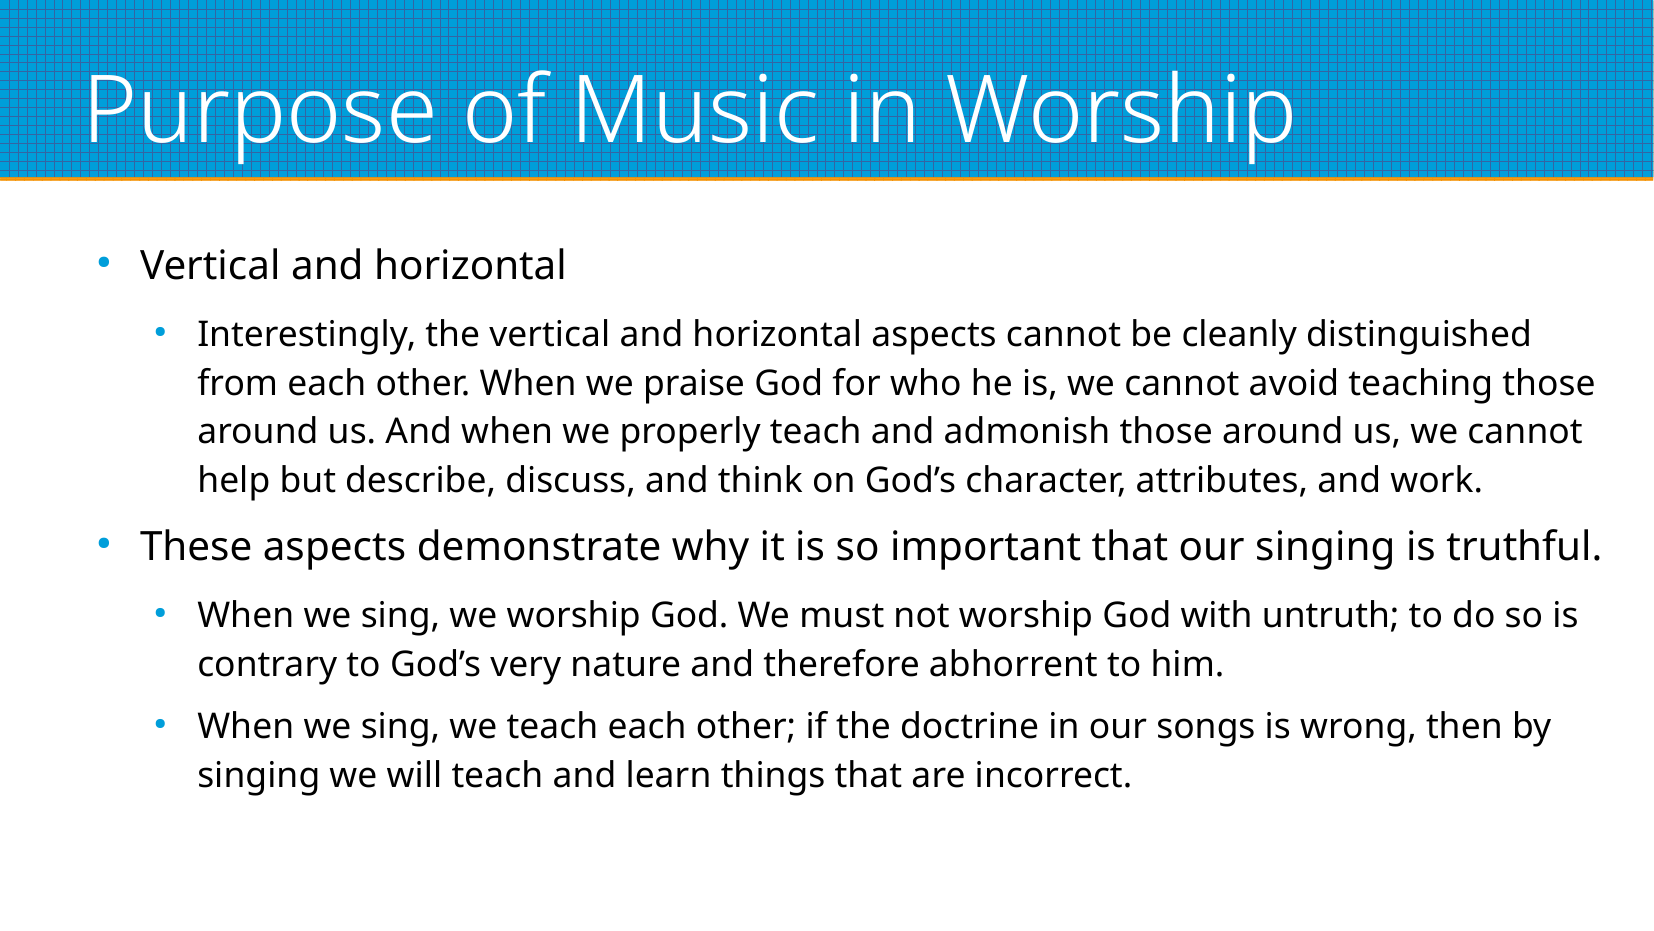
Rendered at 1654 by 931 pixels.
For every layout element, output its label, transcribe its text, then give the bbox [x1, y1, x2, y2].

title Purpose of Music in Worship [82, 14, 1571, 171]
list Vertical and horizontal Interestingly, the vertical and horizontal aspects cannot be cleanly distinguished from each other. When we praise God for who he is, we cannot avoid teaching those around us. And when we properly teach and admonish those around us, we cannot help but describe, discuss, and think on God’s character, attributes, and work. These aspects demonstrate why it is so important that our singing is truthful. When we sing, we worship God. We must not worship God with untruth; to do so is contrary to God’s very nature and therefore abhorrent to him. When we sing, we teach each other; if the doctrine in our songs is wrong, then by singing we will teach and learn things that are incorrect. [82, 236, 1613, 863]
